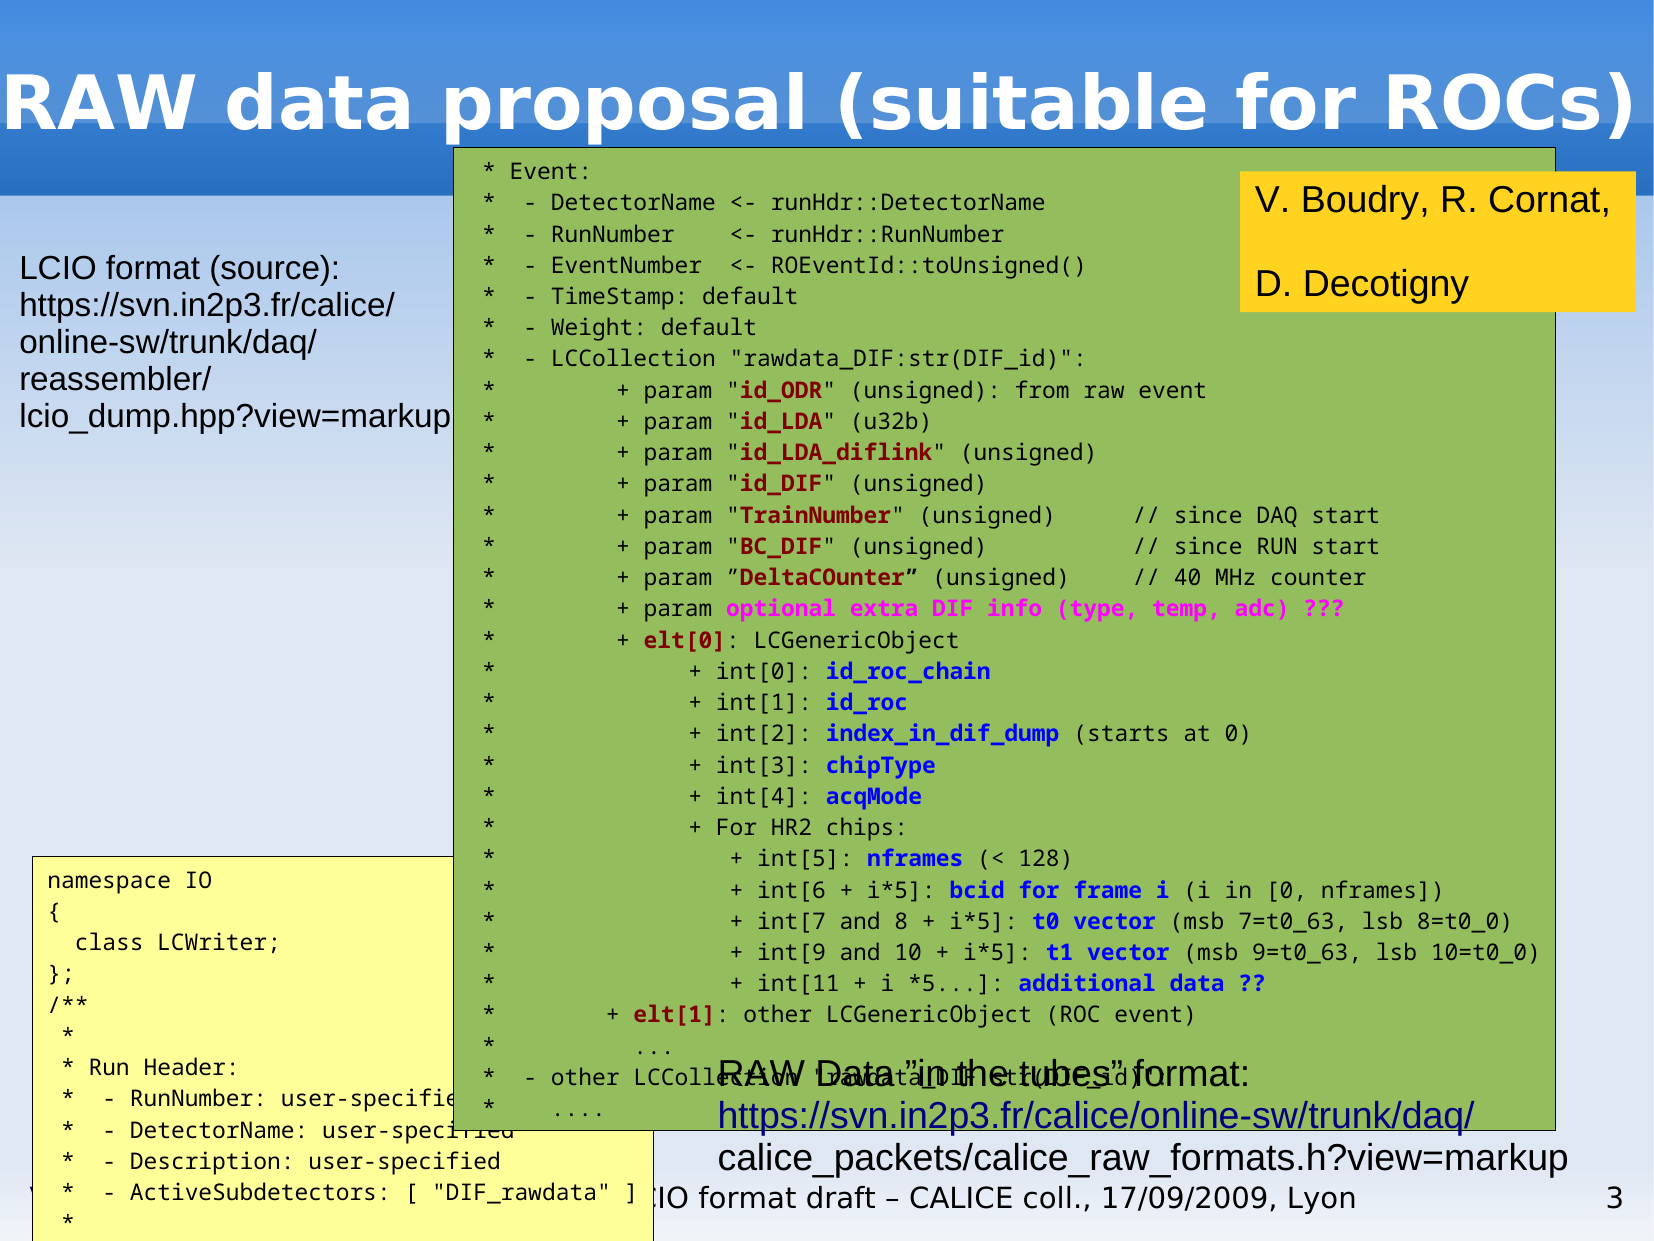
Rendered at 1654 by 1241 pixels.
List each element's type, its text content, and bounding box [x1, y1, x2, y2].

text_box * Event: * - DetectorName <- runHdr::DetectorName * - RunNumber <- runHdr::RunNumber * - EventNumber <- ROEventId::toUnsigned() * - TimeStamp: default * - Weight: default * - LCCollection "rawdata_DIF:str(DIF_id)": * + param "id_ODR" (unsigned): from raw event * + param "id_LDA" (u32b) * + param "id_LDA_diflink" (unsigned) * + param "id_DIF" (unsigned) * + param "TrainNumber" (unsigned) // since DAQ start * + param "BC_DIF" (unsigned) // since RUN start * + param ”DeltaCOunter” (unsigned) // 40 MHz counter * + param optional extra DIF info (type, temp, adc) ??? * + elt[0]: LCGenericObject * + int[0]: id_roc_chain * + int[1]: id_roc * + int[2]: index_in_dif_dump (starts at 0) * + int[3]: chipType * + int[4]: acqMode * + For HR2 chips: * + int[5]: nframes (< 128) * + int[6 + i*5]: bcid for frame i (i in [0, nframes]) * + int[7 and 8 + i*5]: t0 vector (msb 7=t0_63, lsb 8=t0_0) * + int[9 and 10 + i*5]: t1 vector (msb 9=t0_63, lsb 10=t0_0) * + int[11 + i *5...]: additional data ?? * + elt[1]: other LCGenericObject (ROC event) * ... * - other LCCollection "rawdata_DIF:str(DIF_id)": * .... [453, 147, 1556, 1055]
picture [1171, 1189, 1179, 1198]
text_box V. Boudry, R. Cornat, D. Decotigny [1240, 171, 1636, 271]
picture [0, 207, 453, 1241]
picture [1254, 1189, 1262, 1198]
picture [935, 1191, 943, 1200]
picture [809, 1194, 818, 1206]
text_box namespace IO { class LCWriter; }; /** * * Run Header: * - RunNumber: user-specified * - DetectorName: user-specified * - Description: user-specified * - ActiveSubdetectors: [ "DIF_rawdata" ] * [32, 856, 654, 1217]
title RAW data proposal (suitable for ROCs) [0, 0, 1654, 207]
picture [1217, 1189, 1226, 1206]
picture [654, 207, 1654, 1241]
text_box LCIO format (source): https://svn.in2p3.fr/calice/ online-sw/trunk/daq/ reassembler/ lcio_dump.hpp?view=markup [4, 241, 467, 443]
picture [1152, 1189, 1161, 1206]
text_box RAW Data ”in the tubes” format: https://svn.in2p3.fr/calice/online-sw/trunk/daq/ calice_packets/calice_raw_formats.h?view=markup [702, 1045, 1589, 1187]
picture [1236, 1189, 1245, 1206]
